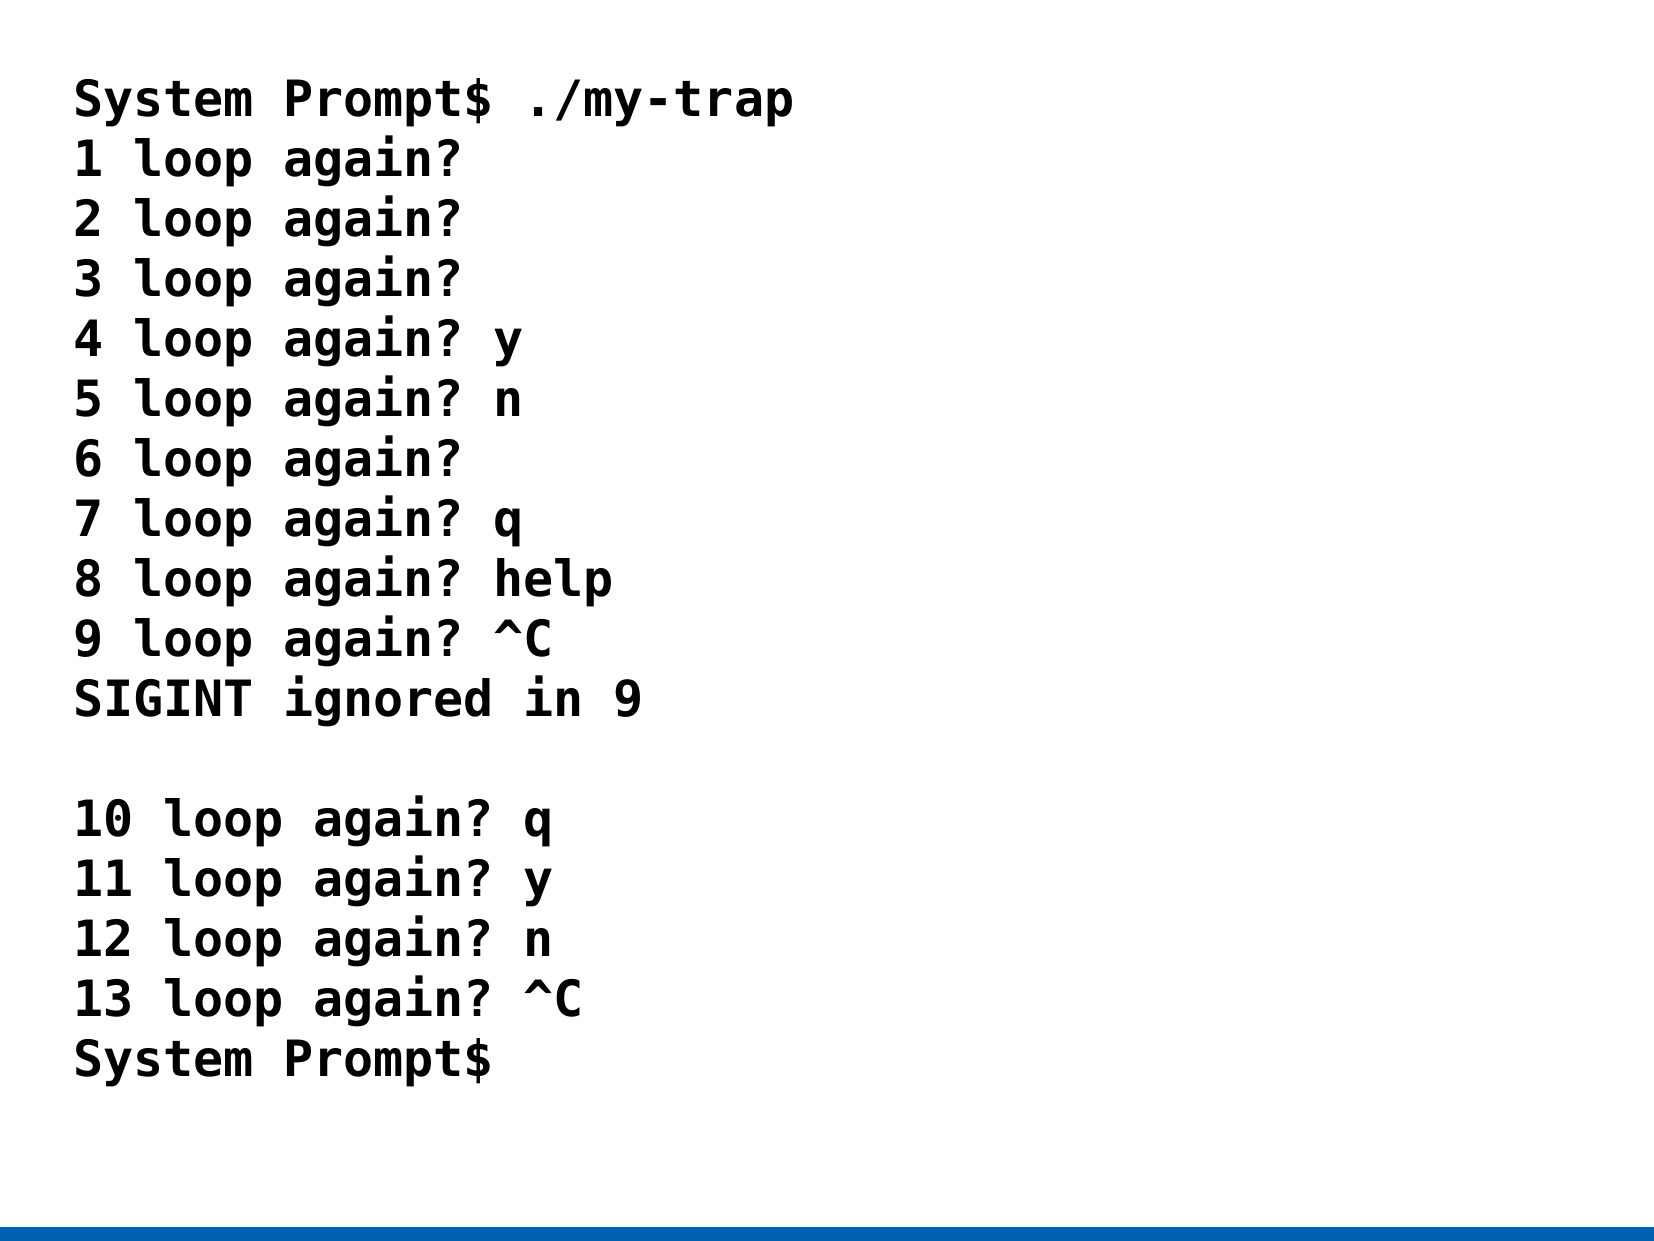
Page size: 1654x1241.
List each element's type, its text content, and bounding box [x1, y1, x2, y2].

text_box System Prompt$ ./my-trap 1 loop again? 2 loop again? 3 loop again? 4 loop again? y 5 loop again? n 6 loop again? 7 loop again? q 8 loop again? help 9 loop again? ^C SIGINT ignored in 9 10 loop again? q 11 loop again? y 12 loop again? n 13 loop again? ^C System Prompt$ [59, 59, 1595, 1094]
